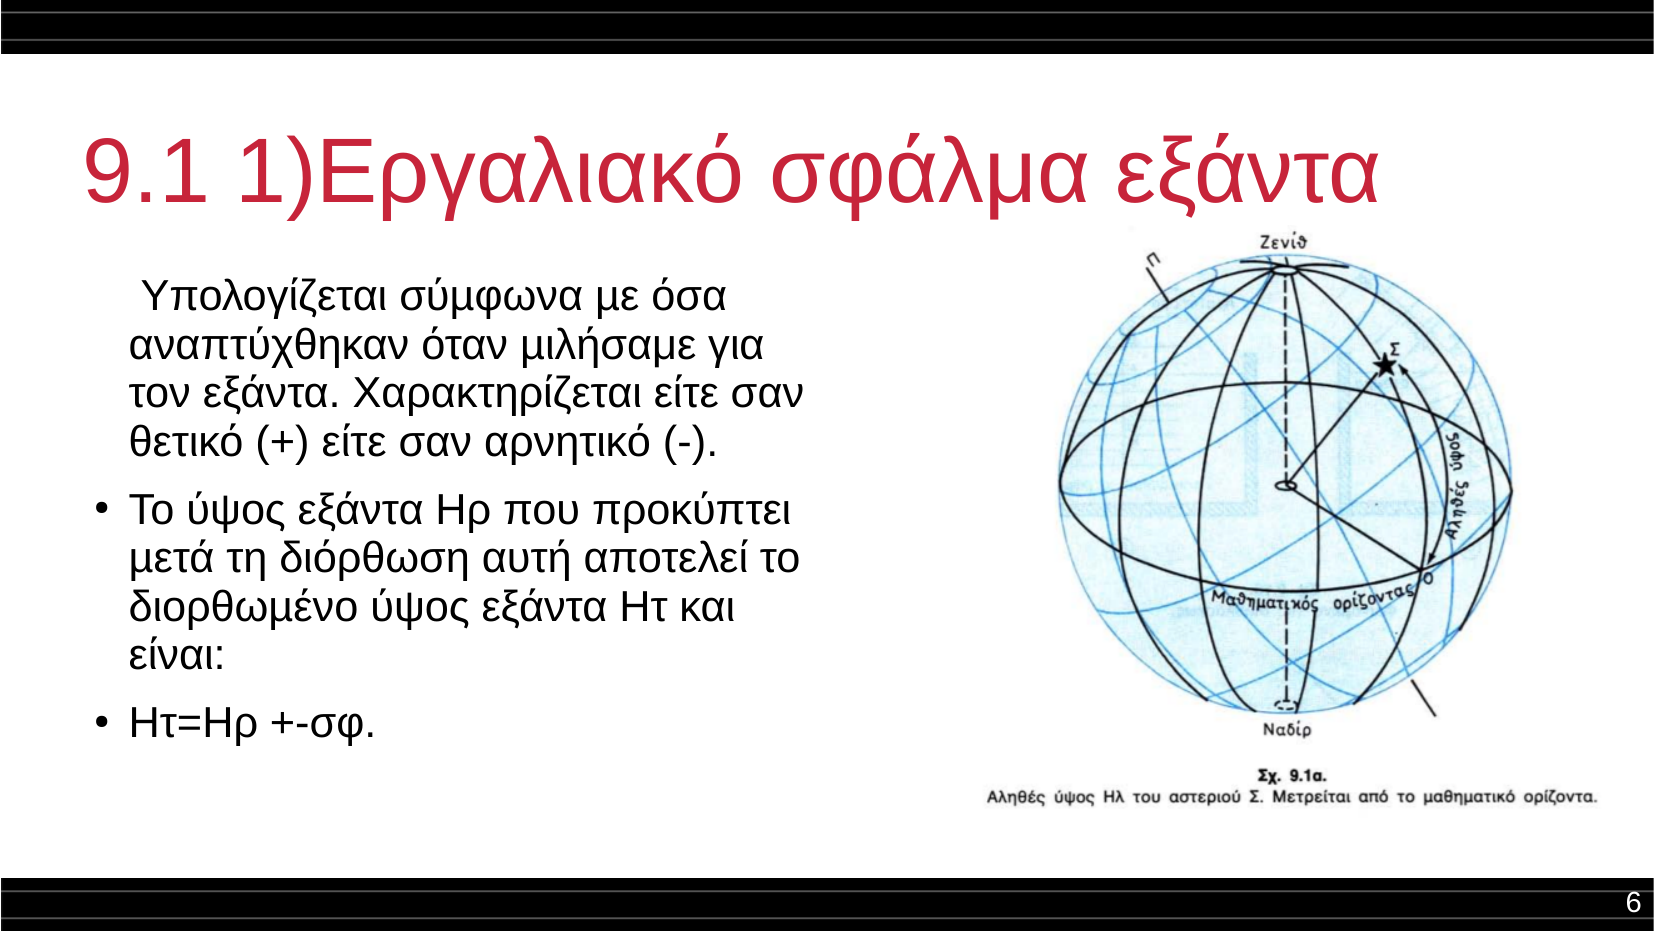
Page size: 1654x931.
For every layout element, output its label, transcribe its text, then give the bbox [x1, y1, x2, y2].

picture [1, 878, 1654, 931]
list Υπολογίζεται σύµφωνα µε όσα αναπτύχθηκαν όταν µιλήσαμε για τον εξάντα. Χαρακτηρίζεται είτε σαν θετικό (+) είτε σαν αρνητικό (-). Το ύψος εξάντα Ηρ που προκύπτει µετά τη διόρθωση αυτή αποτελεί το διορθωµένο ύψος εξάντα Ητ και είναι: Ητ=Ηρ +-σφ. [82, 271, 809, 758]
picture [950, 225, 1613, 826]
picture [1, 0, 1654, 54]
title 9.1 1)Εργαλιακό σφάλμα εξάντα [82, 92, 1571, 249]
